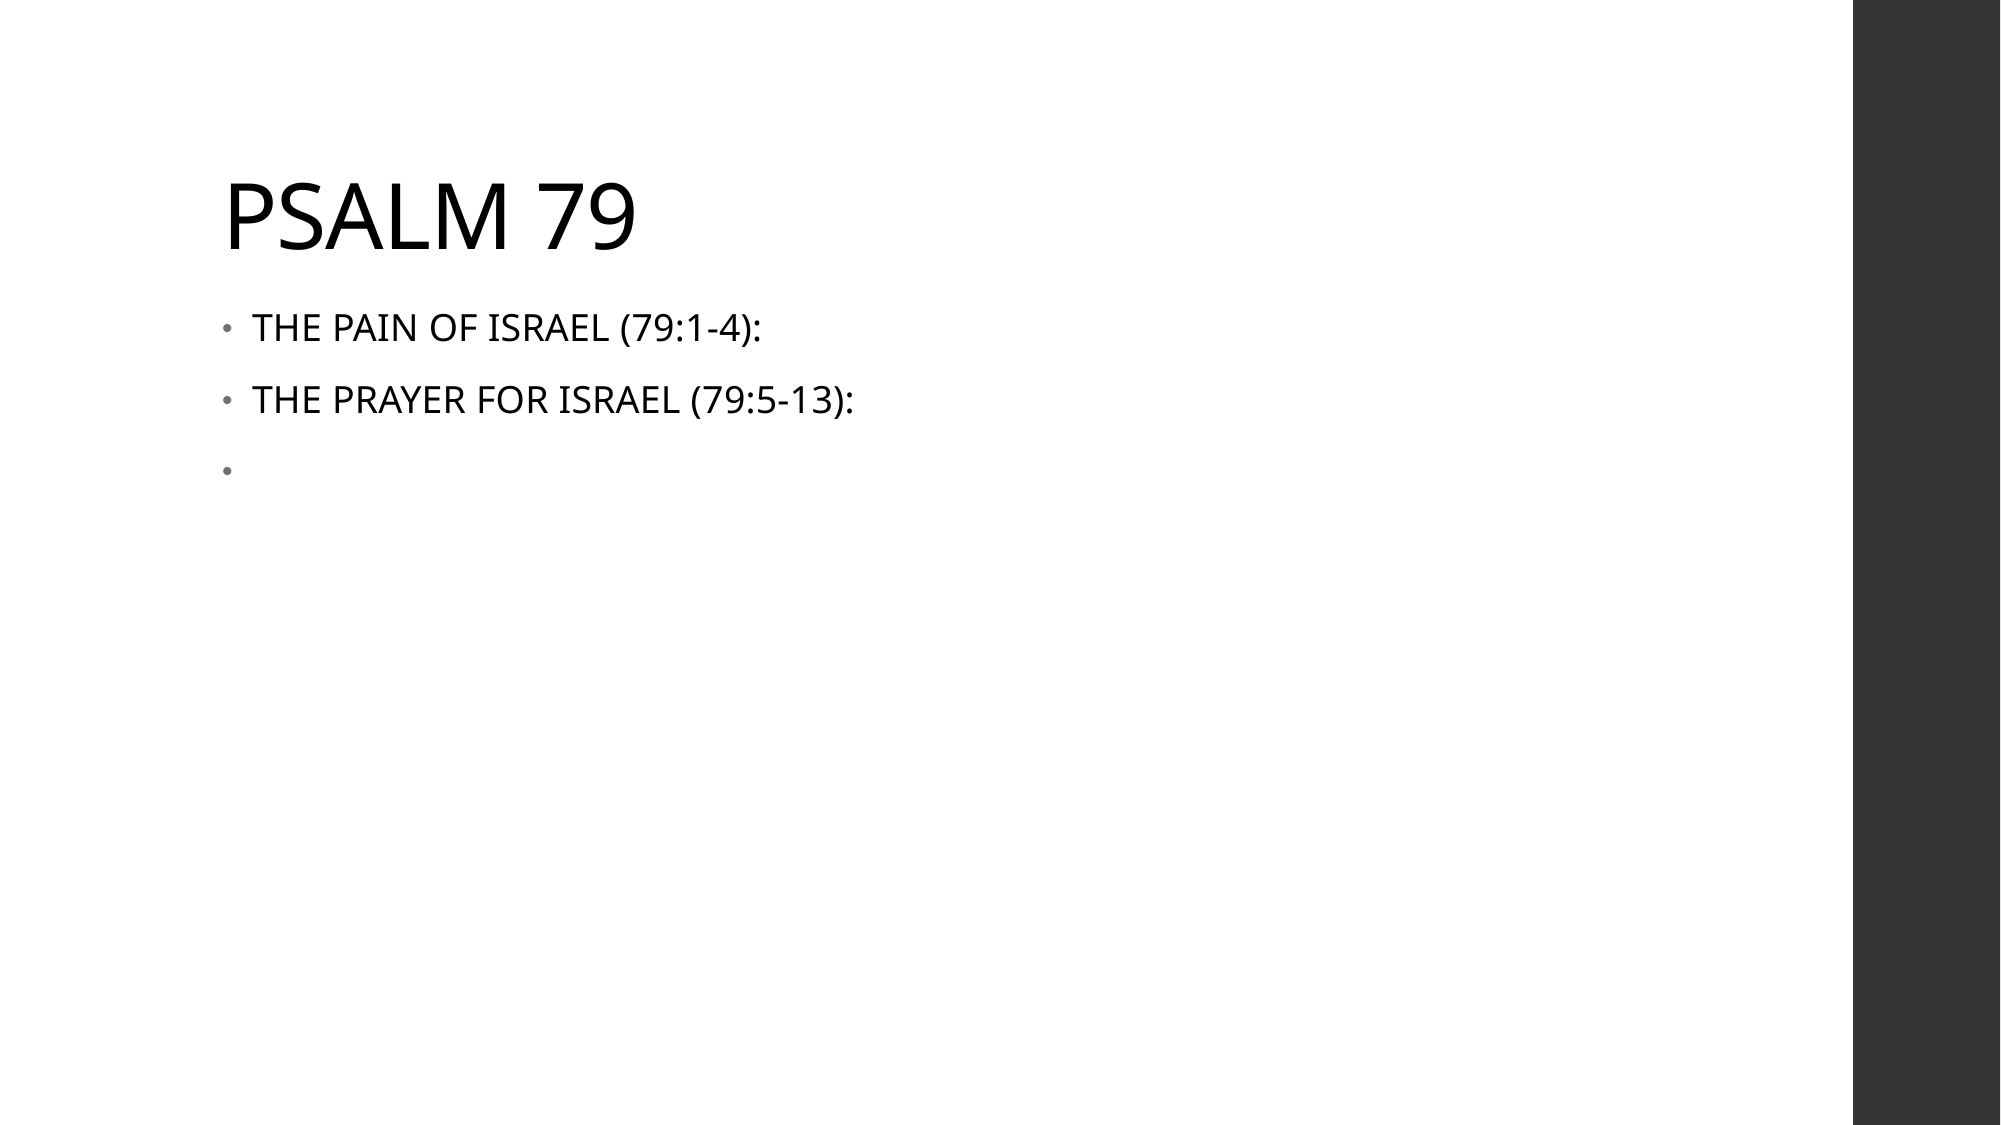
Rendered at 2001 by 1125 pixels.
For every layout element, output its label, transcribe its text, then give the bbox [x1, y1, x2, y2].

title PSALM 79 [206, 60, 1797, 278]
list THE PAIN OF ISRAEL (79:1-4): THE PRAYER FOR ISRAEL (79:5-13): [206, 299, 1617, 1014]
